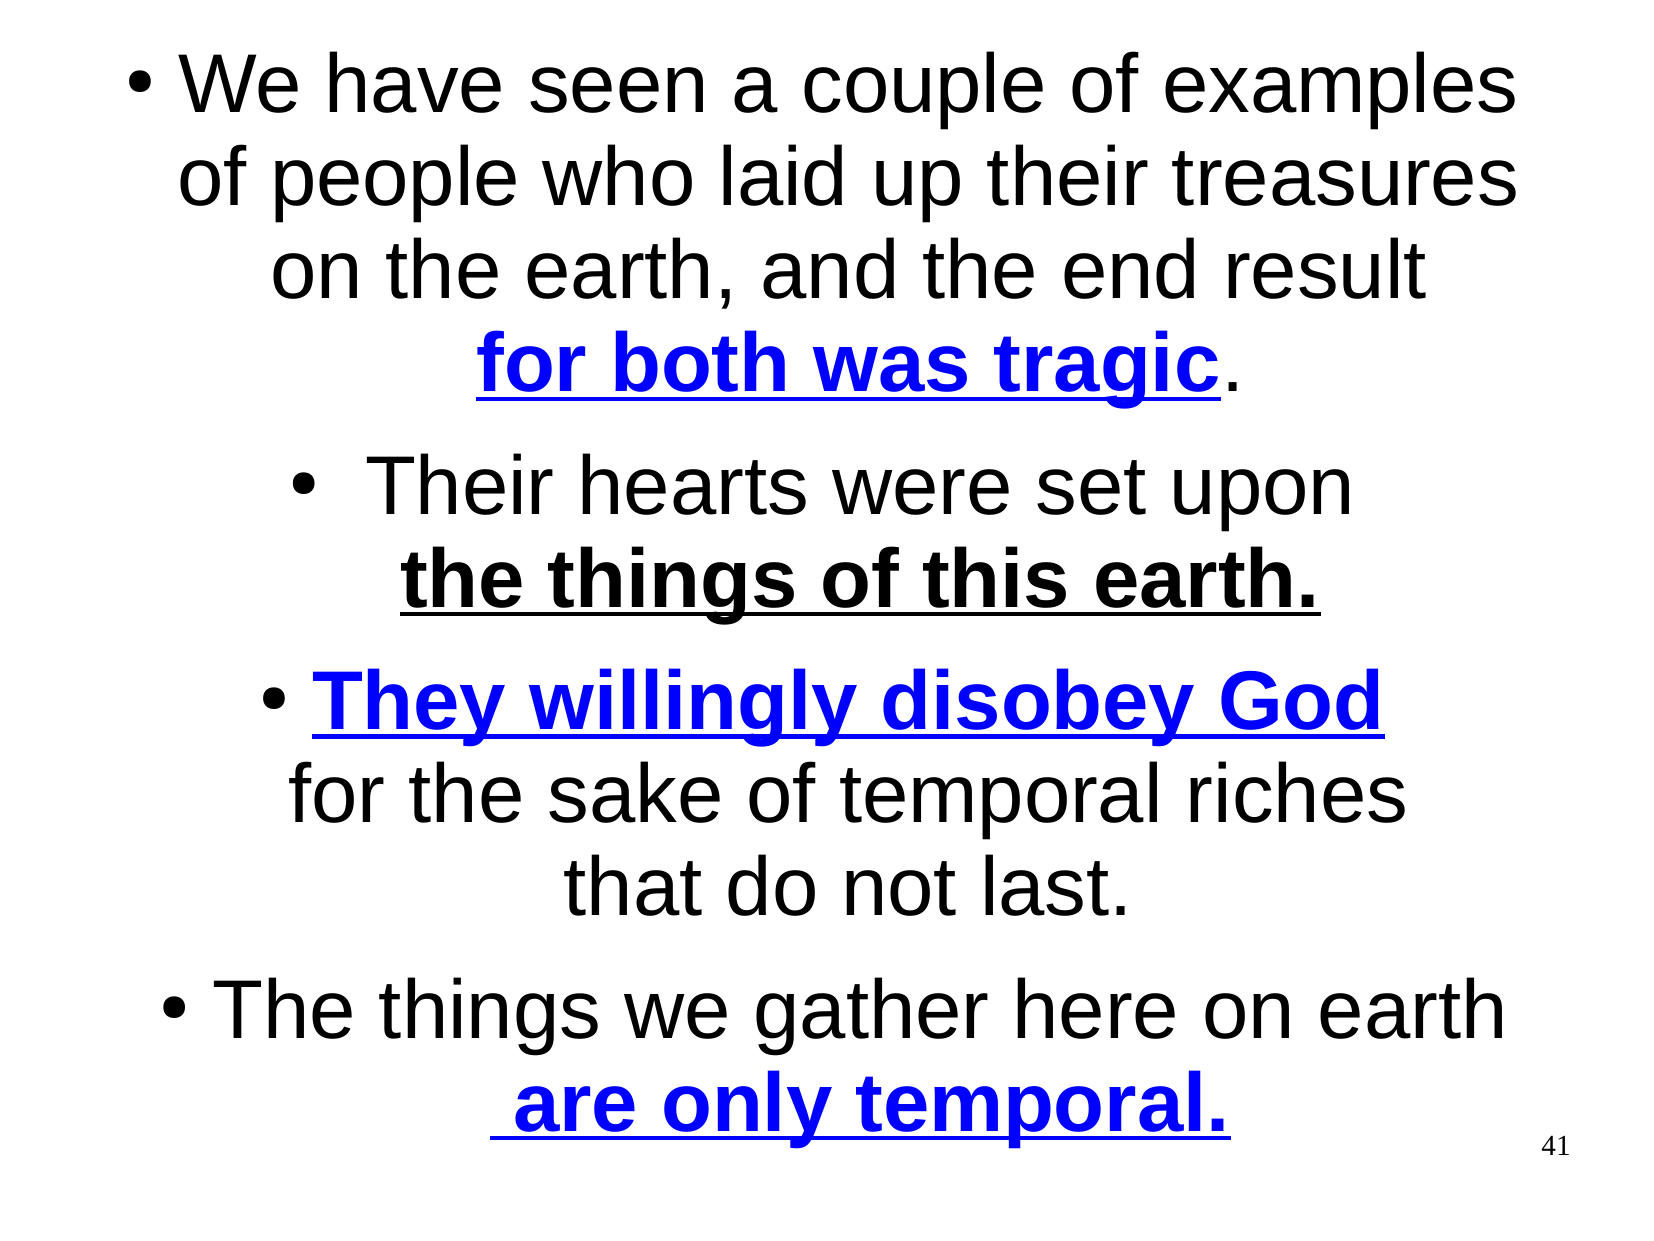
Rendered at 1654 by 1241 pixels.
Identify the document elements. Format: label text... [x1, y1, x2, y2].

list We have seen a couple of examples of people who laid up their treasures on the earth, and the end result for both was tragic. Their hearts were set upon the things of this earth. They willingly disobey God for the sake of temporal riches that do not last. The things we gather here on earth are only temporal. [37, 37, 1613, 1238]
